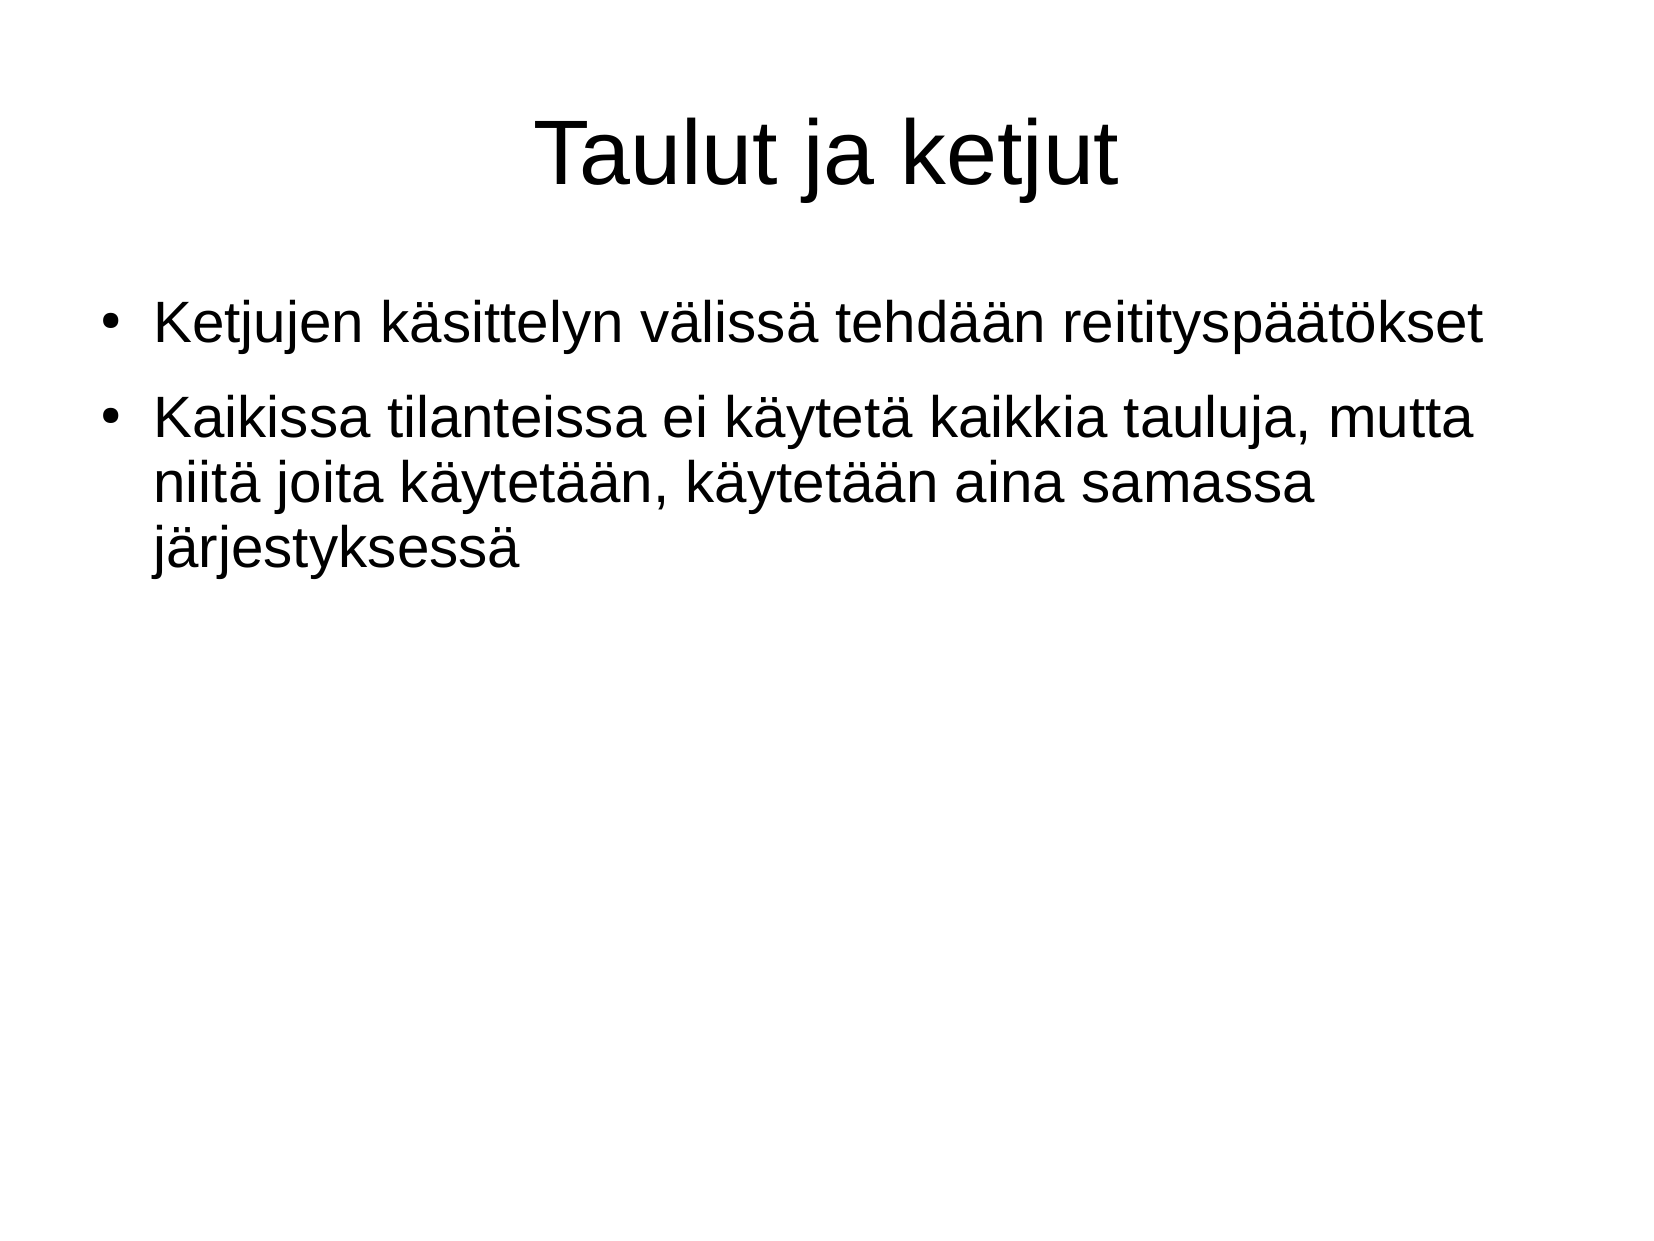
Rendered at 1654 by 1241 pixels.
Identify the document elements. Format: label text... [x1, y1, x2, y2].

list Ketjujen käsittelyn välissä tehdään reitityspäätökset Kaikissa tilanteissa ei käytetä kaikkia tauluja, mutta niitä joita käytetään, käytetään aina samassa järjestyksessä [82, 290, 1571, 1010]
title Taulut ja ketjut [82, 49, 1571, 257]
